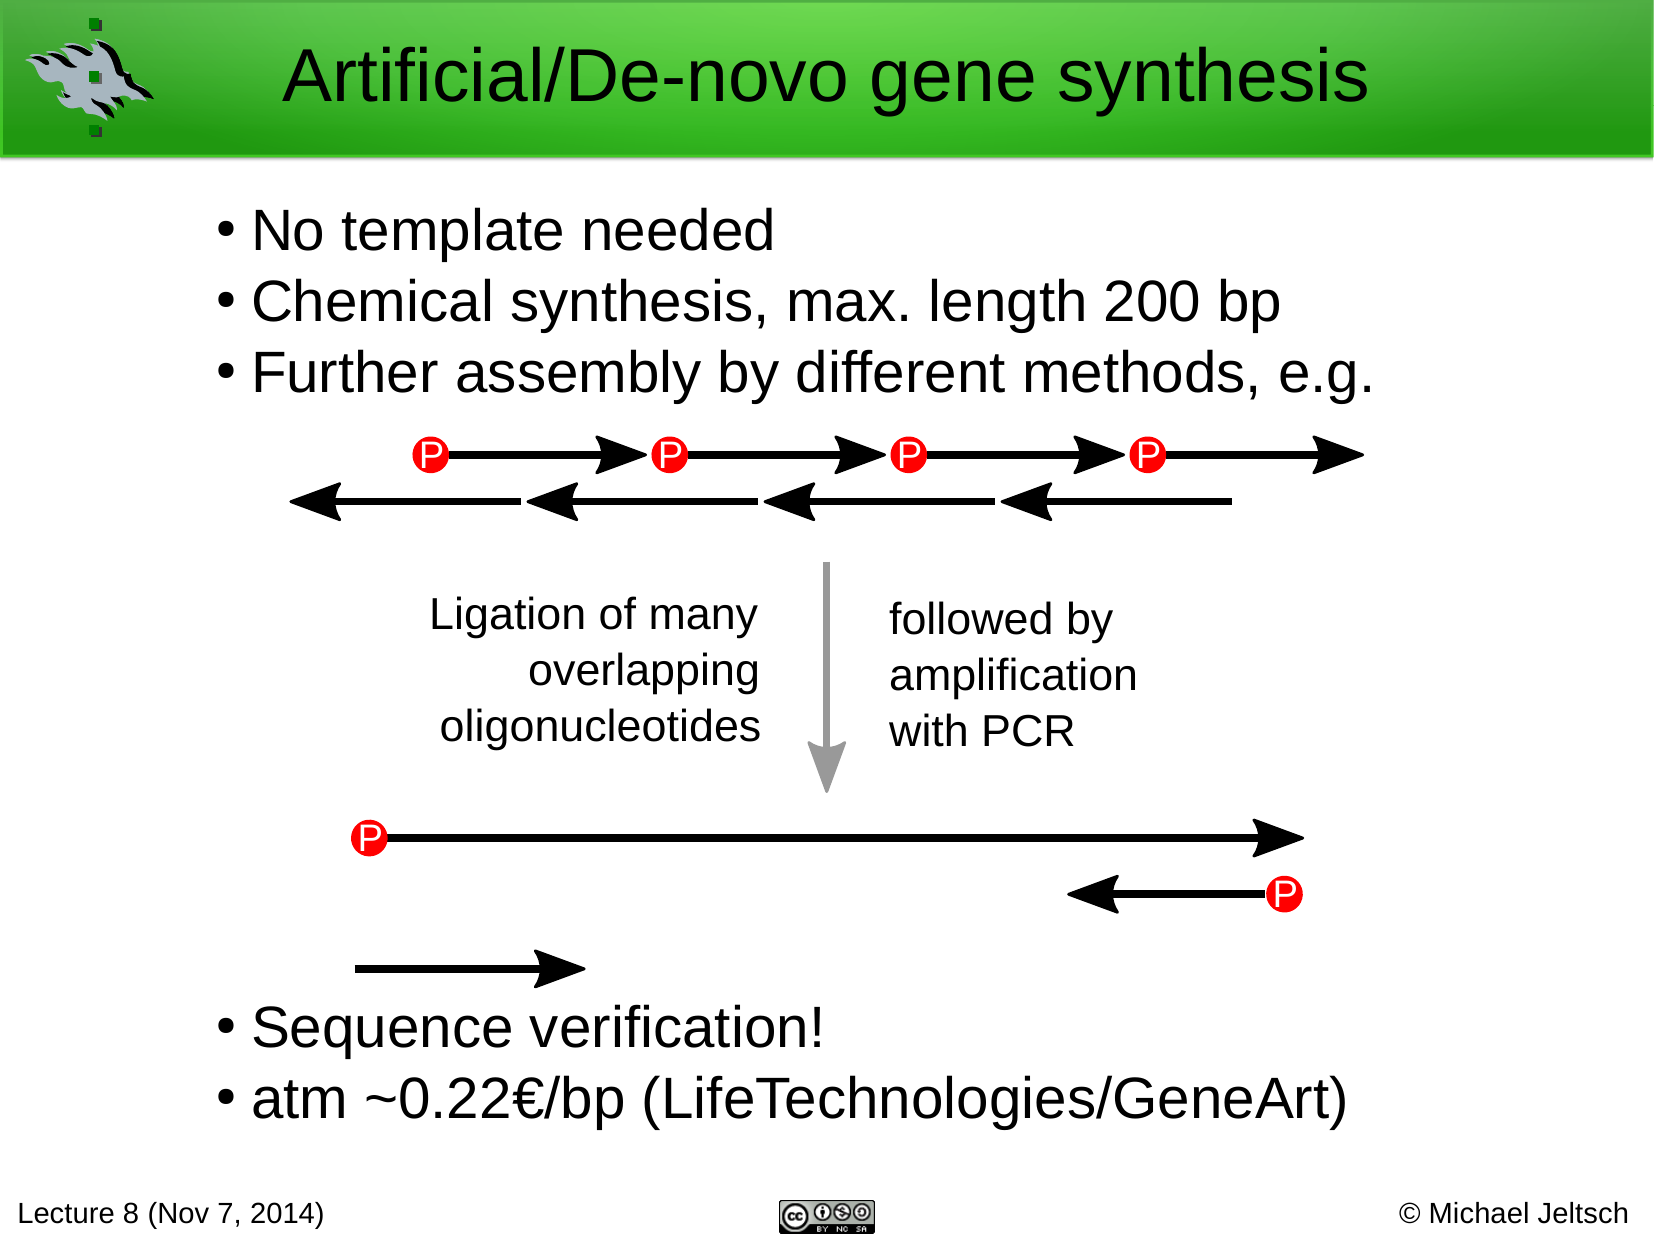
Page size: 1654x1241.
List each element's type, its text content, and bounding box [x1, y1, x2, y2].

picture [779, 1200, 875, 1234]
title Artificial/De-novo gene synthesis [206, 30, 1448, 121]
text_box No template needed Chemical synthesis, max. length 200 bp Further assembly by different methods, e.g. [200, 190, 1391, 412]
picture [289, 435, 1365, 989]
text_box Sequence verification! atm ~0.22€/bp (LifeTechnologies/GeneArt) [200, 987, 1364, 1139]
